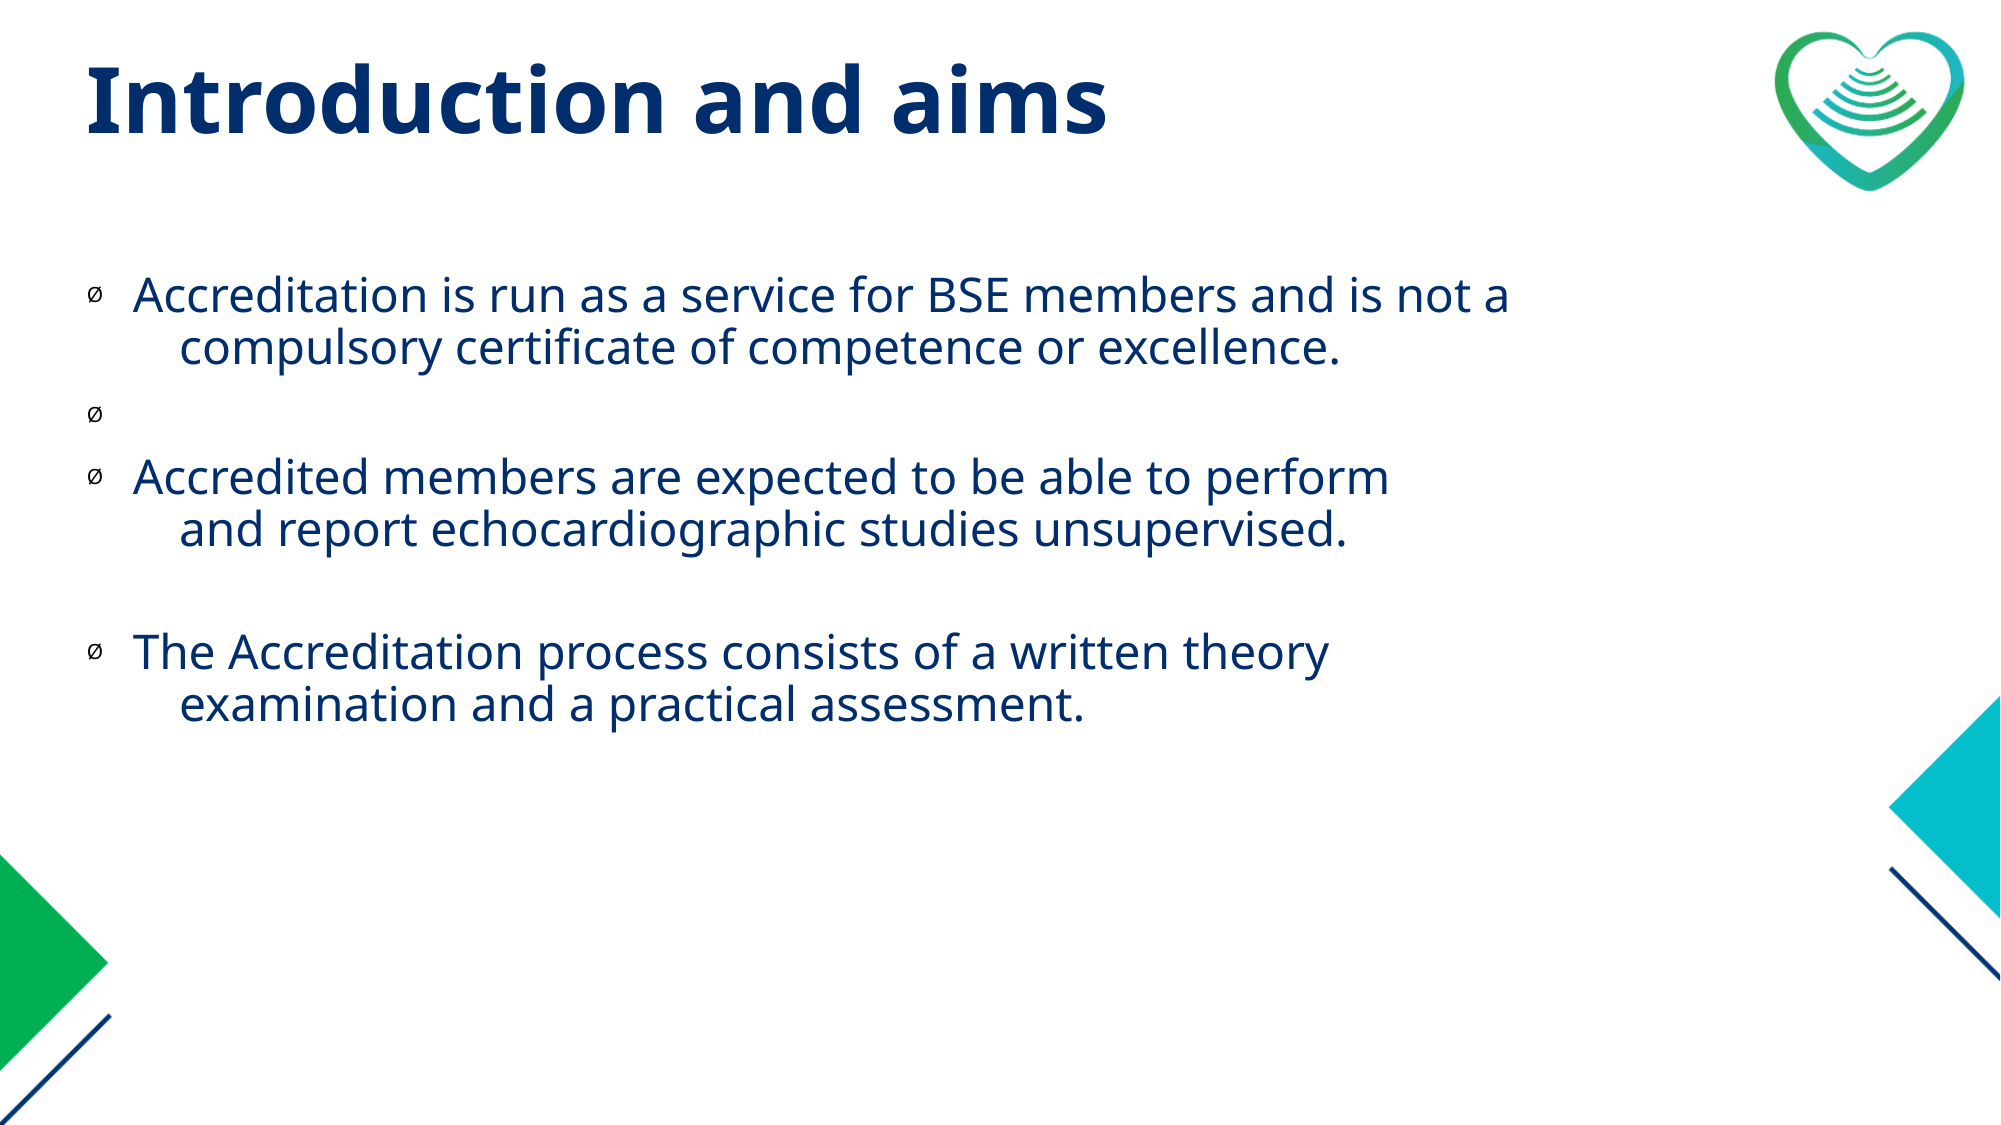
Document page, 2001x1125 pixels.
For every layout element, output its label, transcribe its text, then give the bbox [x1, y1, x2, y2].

list Accreditation is run as a service for BSE members and is not a compulsory certificate of competence or excellence. Accredited members are expected to be able to perform and report echocardiographic studies unsupervised. The Accreditation process consists of a written theory examination and a practical assessment. [184, 215, 1752, 1001]
title Introduction and aims [71, 46, 1797, 200]
